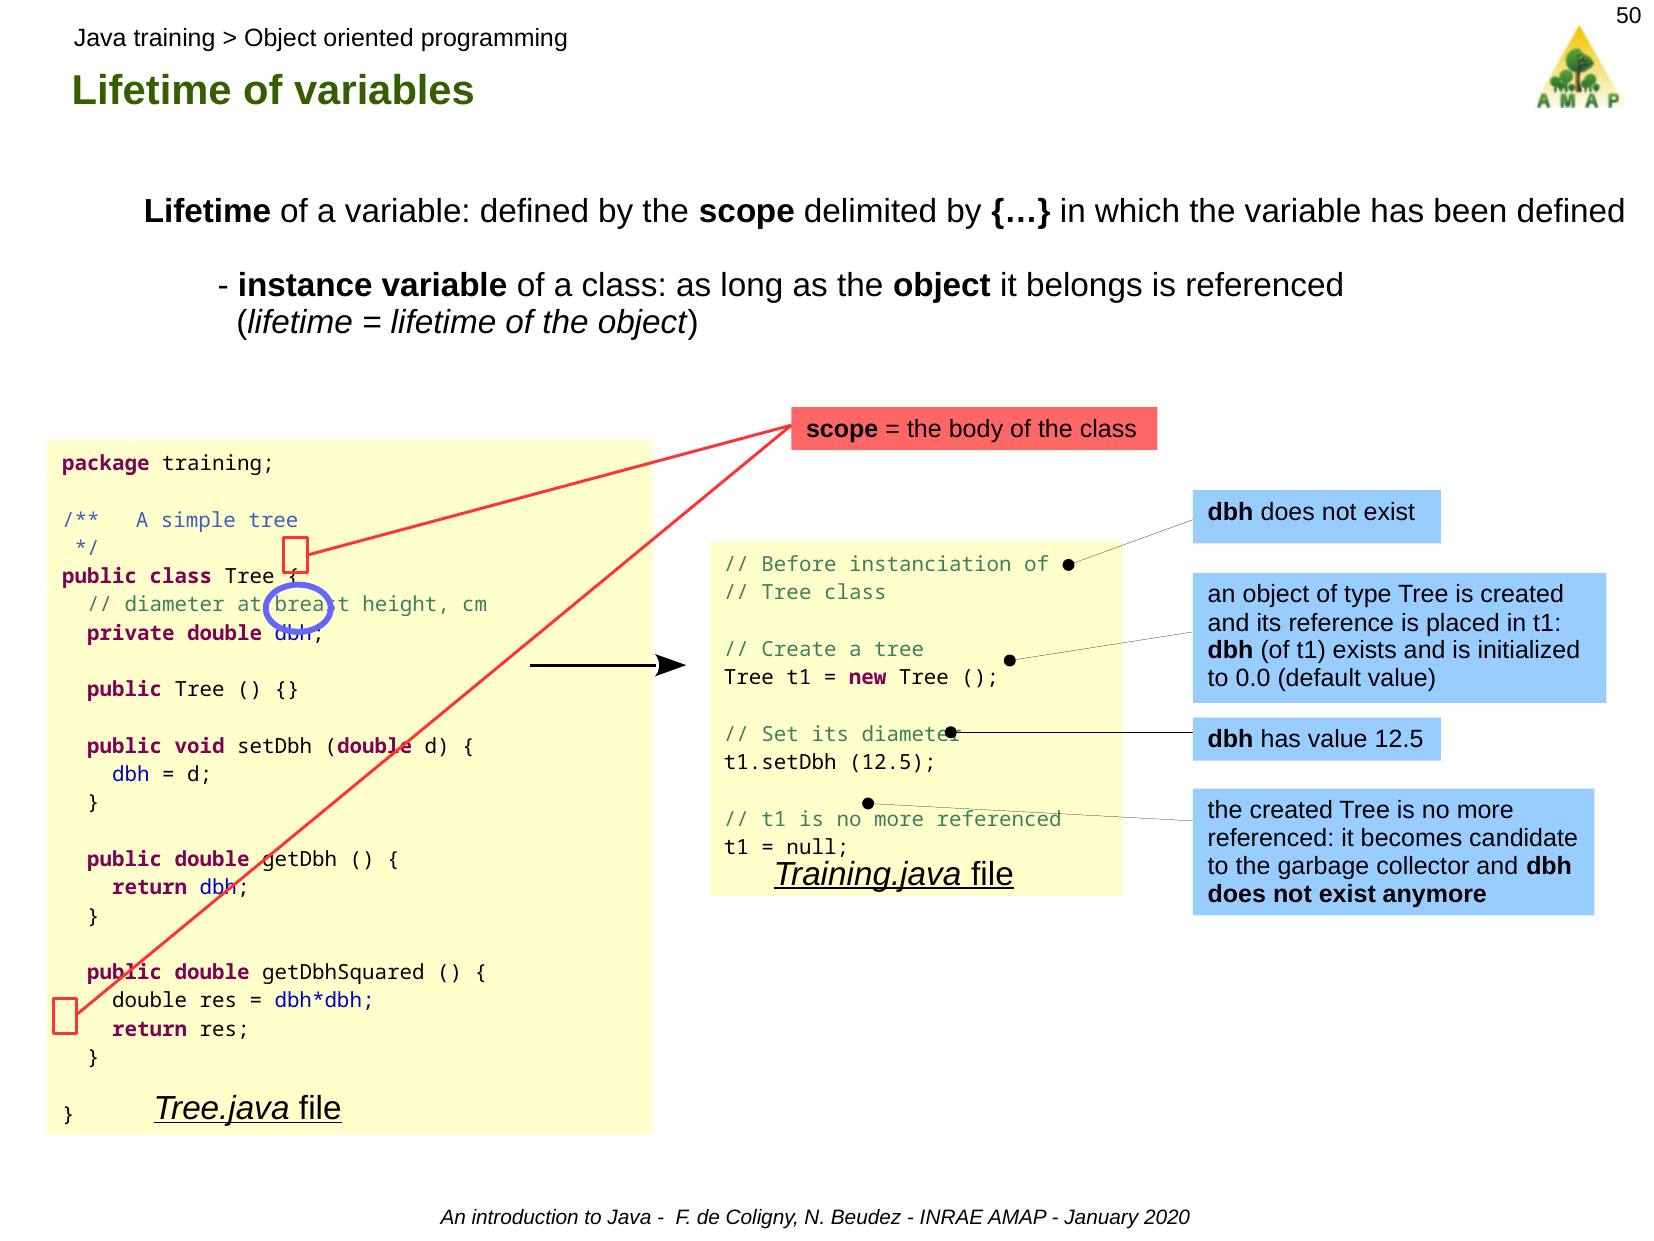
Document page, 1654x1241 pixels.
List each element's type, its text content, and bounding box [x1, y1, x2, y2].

text_box Lifetime of variables [56, 59, 1513, 121]
text_box package training; /** A simple tree */ public class Tree { // diameter at breast height, cm private double dbh; public Tree () {} public void setDbh (double d) { dbh = d; } public double getDbh () { return dbh; } public double getDbhSquared () { double res = dbh*dbh; return res; } } [47, 440, 653, 1039]
text_box // Before instanciation of // Tree class // Create a tree Tree t1 = new Tree (); // Set its diameter t1.setDbh (12.5); // t1 is no more referenced t1 = null; [709, 541, 1123, 849]
picture [1533, 25, 1627, 108]
text_box Java training > Object oriented programming [59, 16, 1004, 60]
text_box scope = the body of the class [791, 407, 1158, 450]
text_box Lifetime of a variable: defined by the scope delimited by {…} in which the variable has been defined - instance variable of a class: as long as the object it belongs is referenced (lifetime = lifetime of the object) [129, 184, 1654, 348]
text_box an object of type Tree is created and its reference is placed in t1: dbh (of t1) exists and is initialized to 0.0 (default value) [1192, 572, 1607, 703]
text_box dbh does not exist [1192, 490, 1441, 544]
text_box Tree.java file [138, 1082, 406, 1135]
text_box Training.java file [758, 848, 1079, 900]
text_box dbh has value 12.5 [1192, 717, 1441, 761]
text_box the created Tree is no more referenced: it becomes candidate to the garbage collector and dbh does not exist anymore [1192, 788, 1595, 916]
